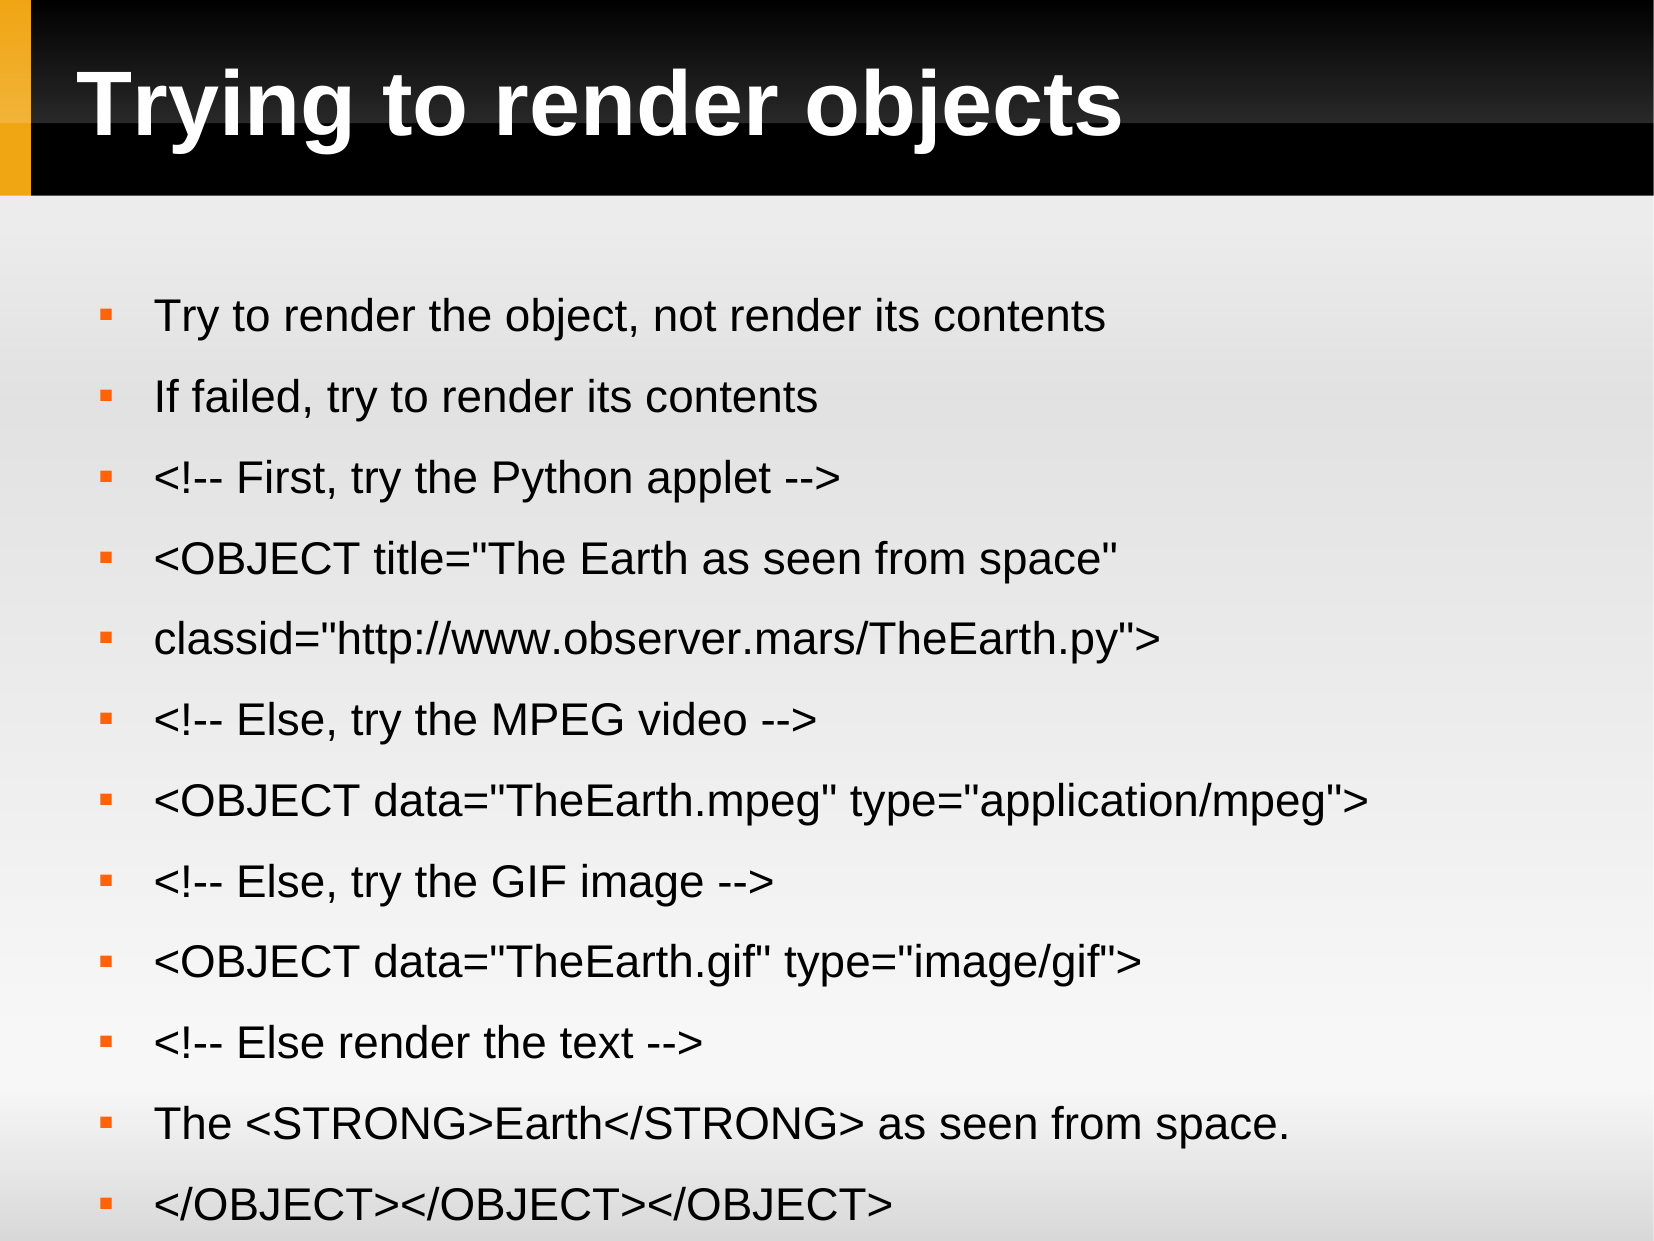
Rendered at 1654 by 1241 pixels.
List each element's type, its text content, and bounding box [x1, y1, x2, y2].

title Trying to render objects [76, 0, 1565, 208]
list Try to render the object, not render its contents If failed, try to render its contents <!-- First, try the Python applet --> <OBJECT title="The Earth as seen from space" classid="http://www.observer.mars/TheEarth.py"> <!-- Else, try the MPEG video --> <OBJECT data="TheEarth.mpeg" type="application/mpeg"> <!-- Else, try the GIF image --> <OBJECT data="TheEarth.gif" type="image/gif"> <!-- Else render the text --> The <STRONG>Earth</STRONG> as seen from space. </OBJECT></OBJECT></OBJECT> [82, 290, 1571, 1231]
picture [0, 0, 1654, 1241]
